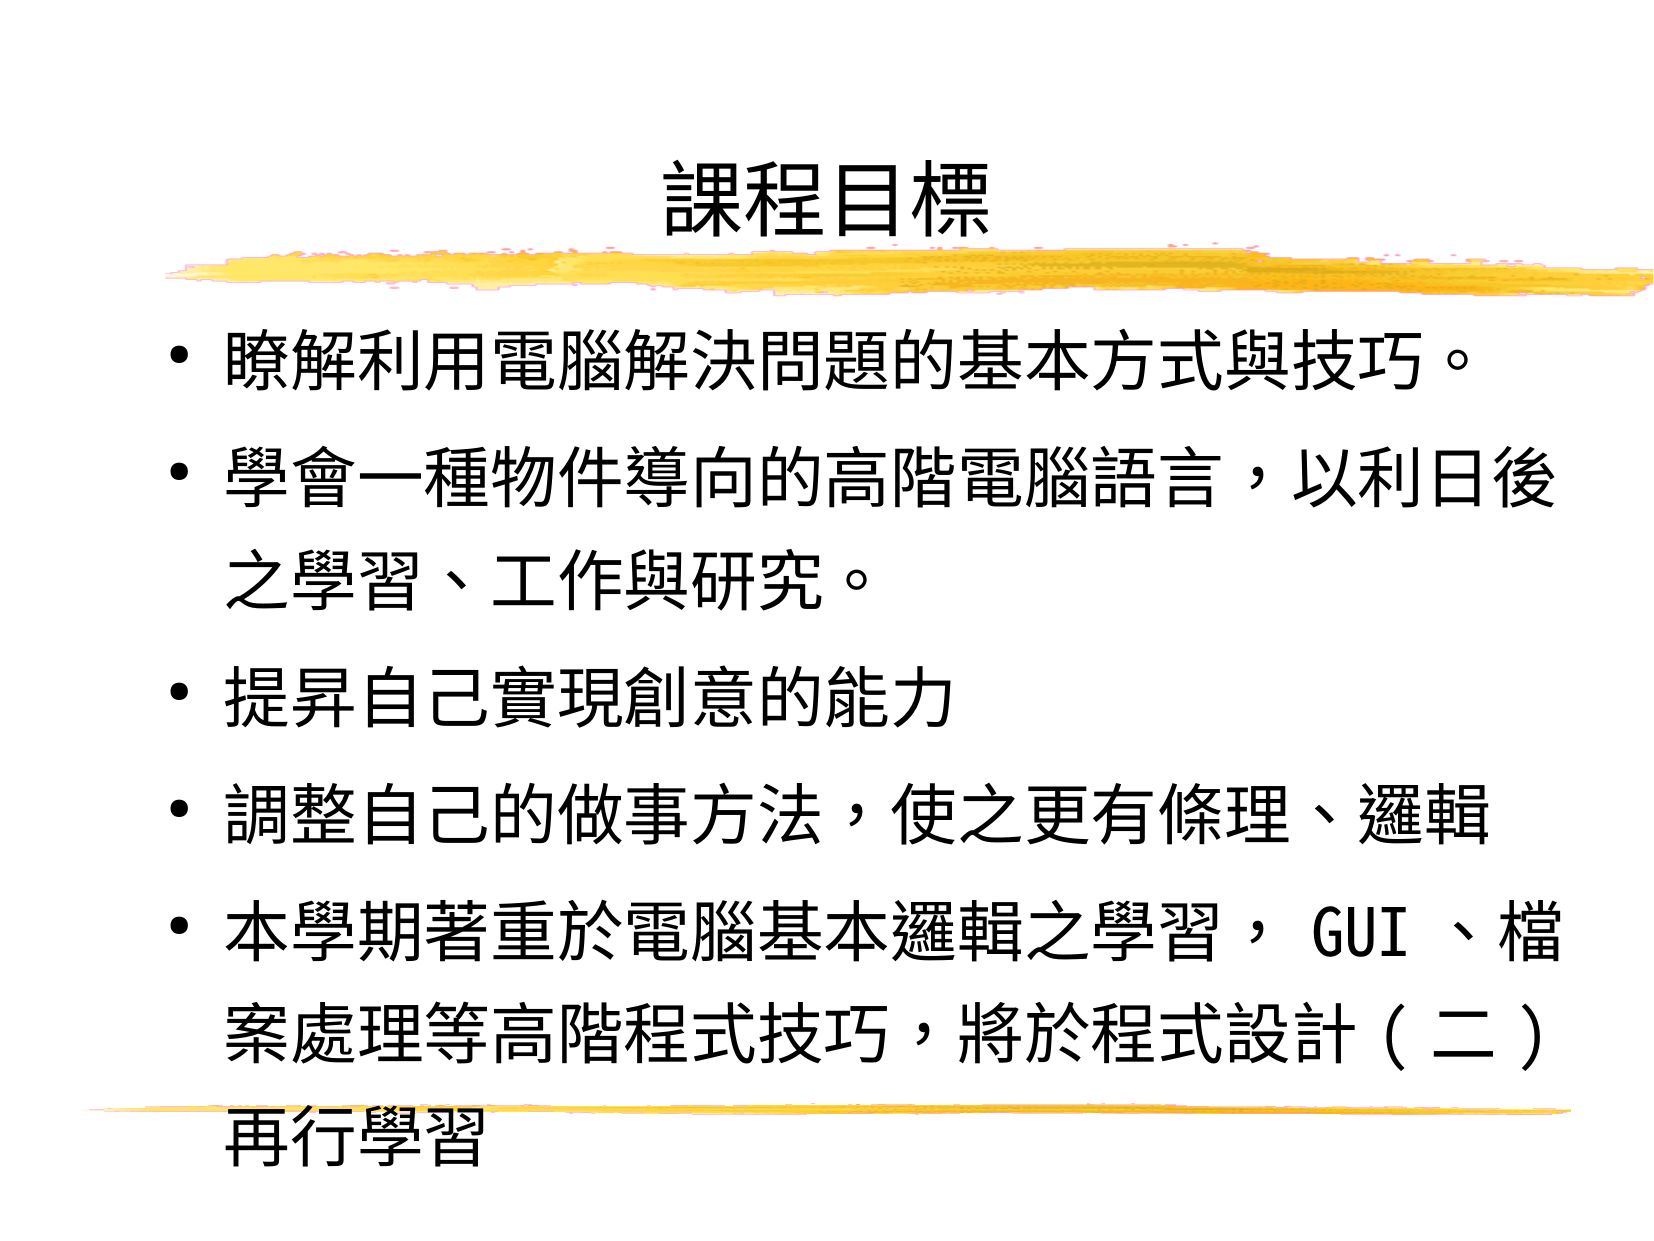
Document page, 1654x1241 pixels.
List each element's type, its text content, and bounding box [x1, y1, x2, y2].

list 瞭解利用電腦解決問題的基本方式與技巧。 學會一種物件導向的高階電腦語言，以利日後之學習、工作與研究。 提昇自己實現創意的能力 調整自己的做事方法，使之更有條理、邏輯 本學期著重於電腦基本邏輯之學習，GUI、檔案處理等高階程式技巧，將於程式設計(二)再行學習 [152, 294, 1598, 1168]
title 課程目標 [124, 55, 1530, 262]
picture [82, 1102, 152, 1117]
picture [165, 237, 1654, 308]
